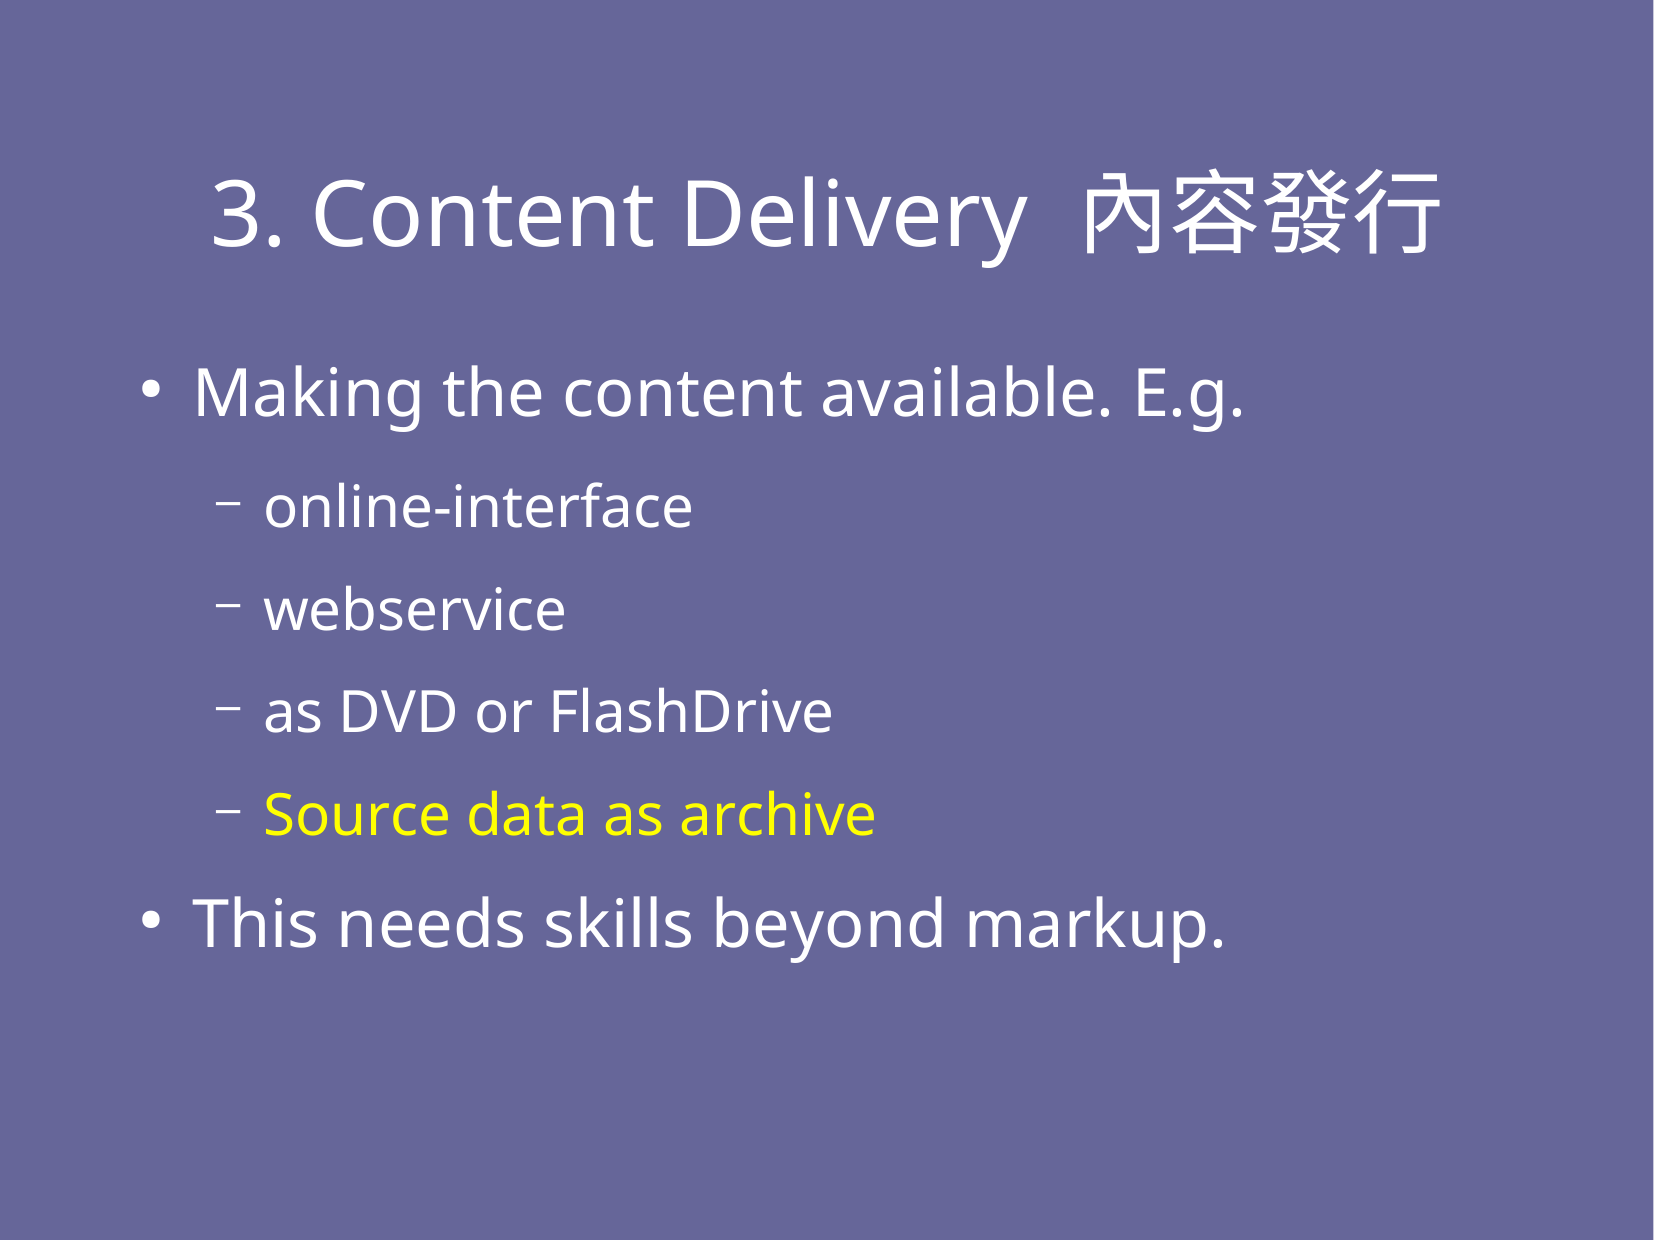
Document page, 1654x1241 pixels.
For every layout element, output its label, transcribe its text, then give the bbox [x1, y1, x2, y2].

list Making the content available. E.g. online-interface webservice as DVD or FlashDrive Source data as archive This needs skills beyond markup. [121, 344, 1534, 1127]
title 3. Content Delivery 內容發行 [121, 102, 1534, 310]
